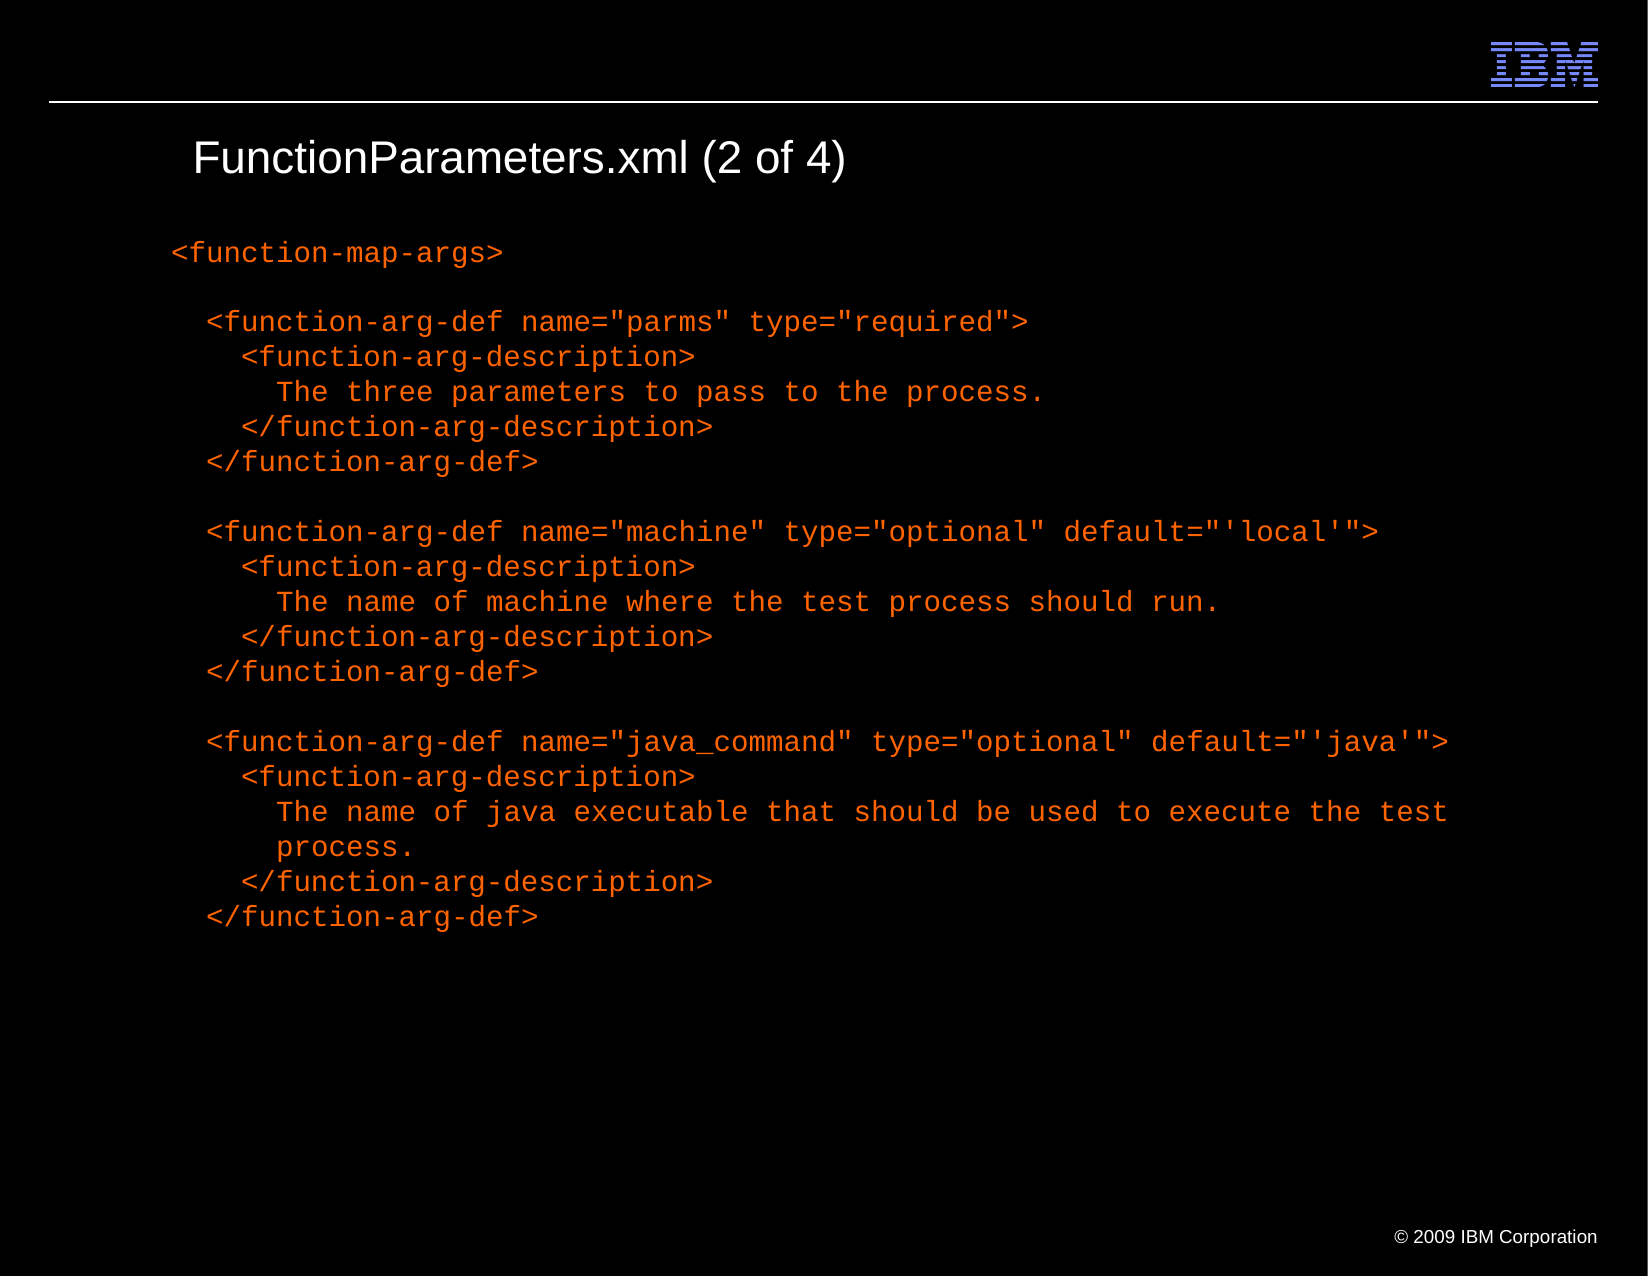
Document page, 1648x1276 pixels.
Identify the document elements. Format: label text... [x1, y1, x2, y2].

picture [1491, 42, 1598, 87]
title FunctionParameters.xml (2 of 4) [175, 125, 1648, 219]
text_box <function-map-args> <function-arg-def name="parms" type="required"> <function-arg-description> The three parameters to pass to the process. </function-arg-description> </function-arg-def> <function-arg-def name="machine" type="optional" default="'local'"> <function-arg-description> The name of machine where the test process should run. </function-arg-description> </function-arg-def> <function-arg-def name="java_command" type="optional" default="'java'"> <function-arg-description> The name of java executable that should be used to execute the test process. </function-arg-description> </function-arg-def> [86, 225, 1648, 1010]
